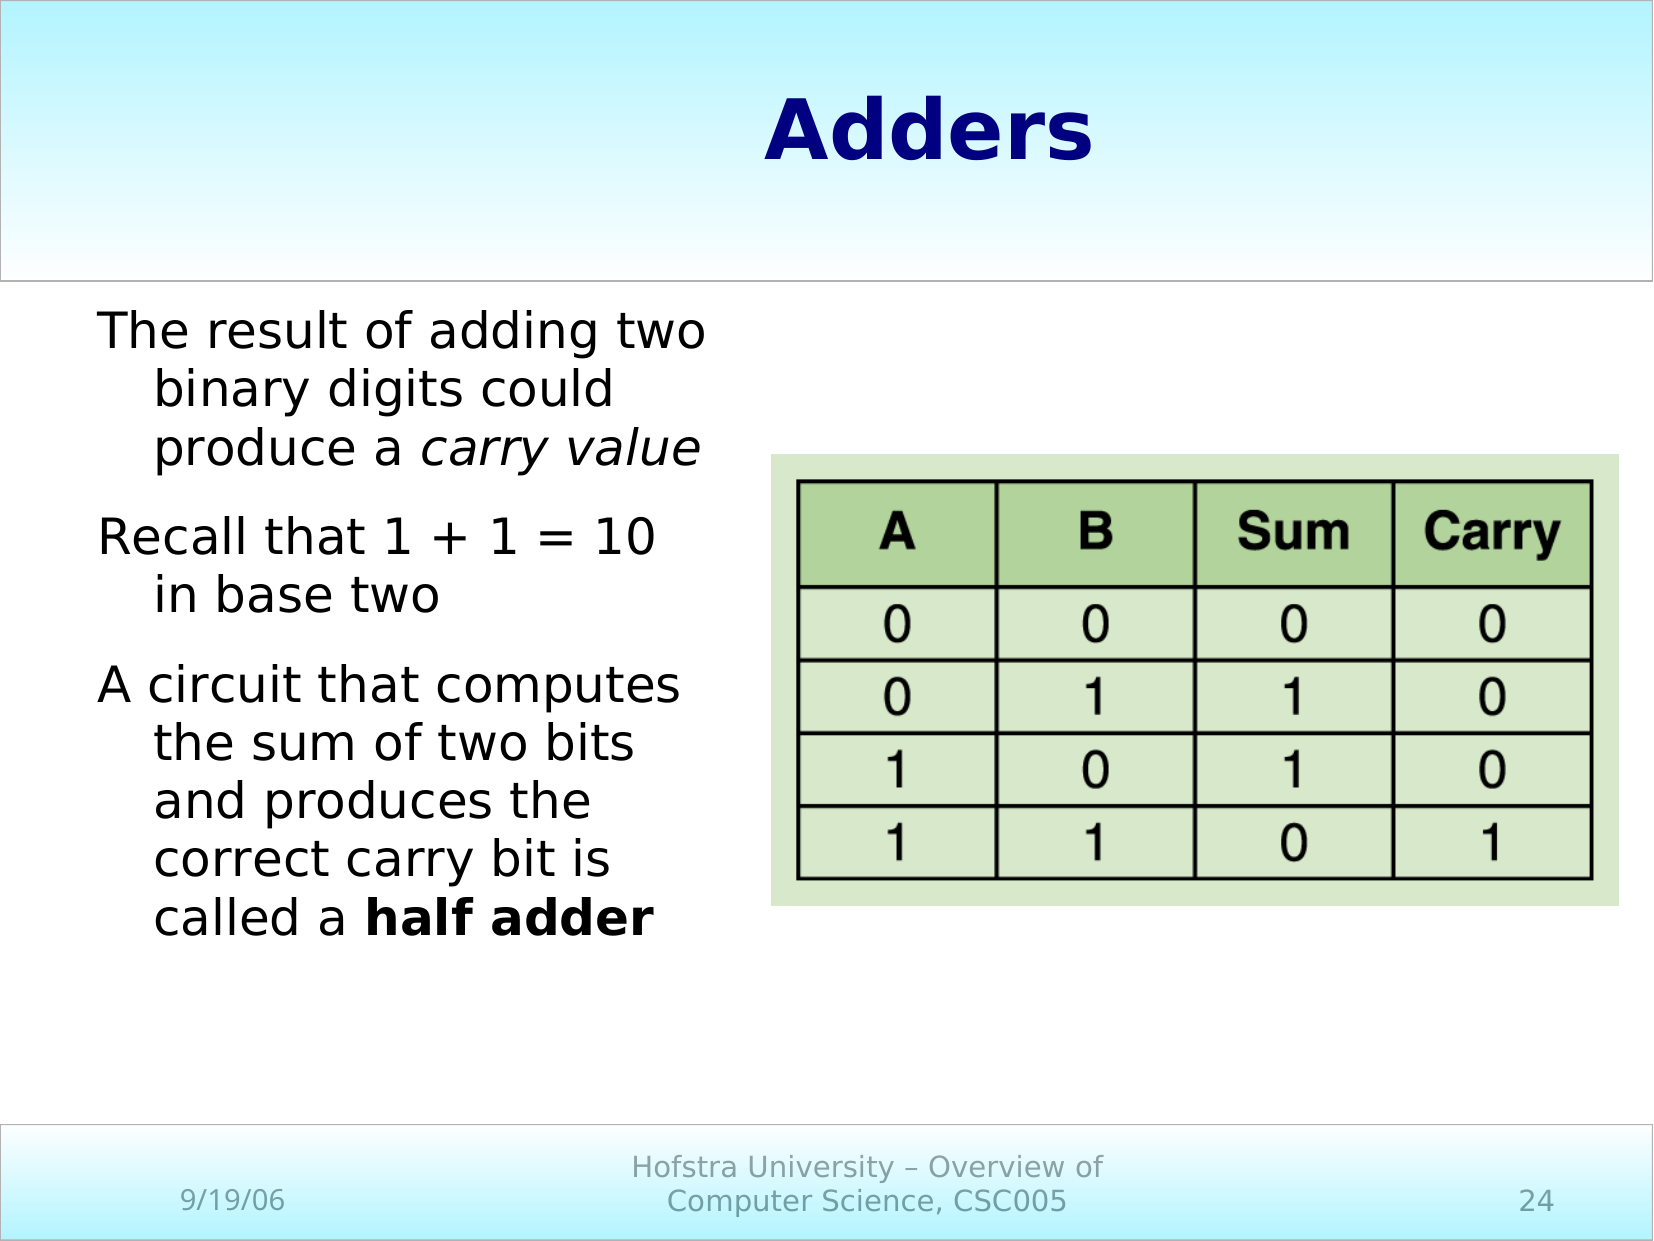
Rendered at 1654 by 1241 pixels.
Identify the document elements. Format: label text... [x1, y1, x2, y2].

picture [771, 454, 1619, 906]
list The result of adding two binary digits could produce a carry value Recall that 1 + 1 = 10 in base two A circuit that computes the sum of two bits and produces the correct carry bit is called a half adder [82, 294, 744, 1241]
title Adders [247, 27, 1612, 235]
